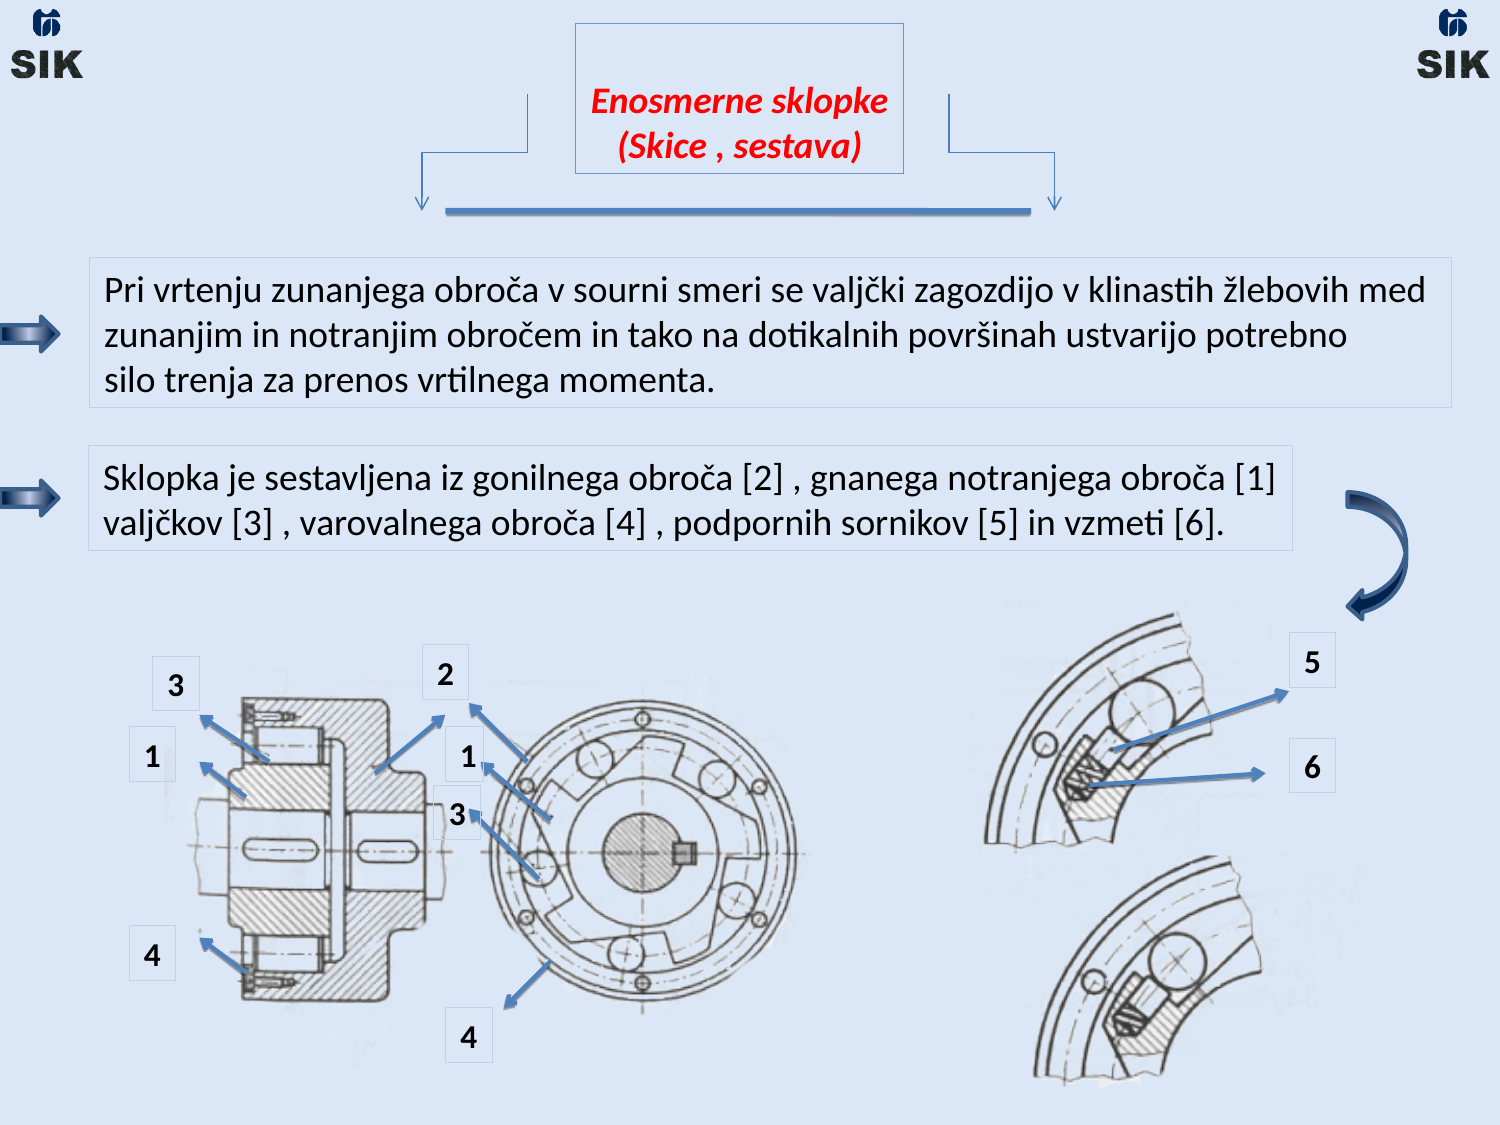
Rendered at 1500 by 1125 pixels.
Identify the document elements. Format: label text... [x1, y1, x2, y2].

text_box 5 [1289, 632, 1336, 688]
text_box 1 [129, 726, 176, 782]
text_box 2 [422, 644, 469, 700]
text_box 3 [433, 785, 481, 840]
text_box [0, 480, 59, 516]
text_box Enosmerne sklopke (Skice , sestava) [575, 23, 904, 174]
picture [0, 0, 94, 94]
picture [164, 597, 1500, 1125]
text_box [0, 316, 59, 352]
text_box 3 [152, 656, 200, 711]
text_box 4 [129, 925, 176, 981]
text_box Pri vrtenju zunanjega obroča v sourni smeri se valjčki zagozdijo v klinastih žlebovih med zunanjim in notranjim obročem in tako na dotikalnih površinah ustvarijo potrebno silo trenja za prenos vrtilnega momenta. [89, 257, 1452, 408]
text_box 4 [445, 1007, 493, 1063]
text_box [1347, 492, 1407, 620]
text_box 1 [445, 726, 484, 782]
picture [1406, 0, 1500, 94]
text_box Sklopka je sestavljena iz gonilnega obroča [2] , gnanega notranjega obroča [1] valjčkov [3] , varovalnega obroča [4] , podpornih sornikov [5] in vzmeti [6]. [88, 445, 1293, 551]
text_box 6 [1289, 738, 1336, 793]
